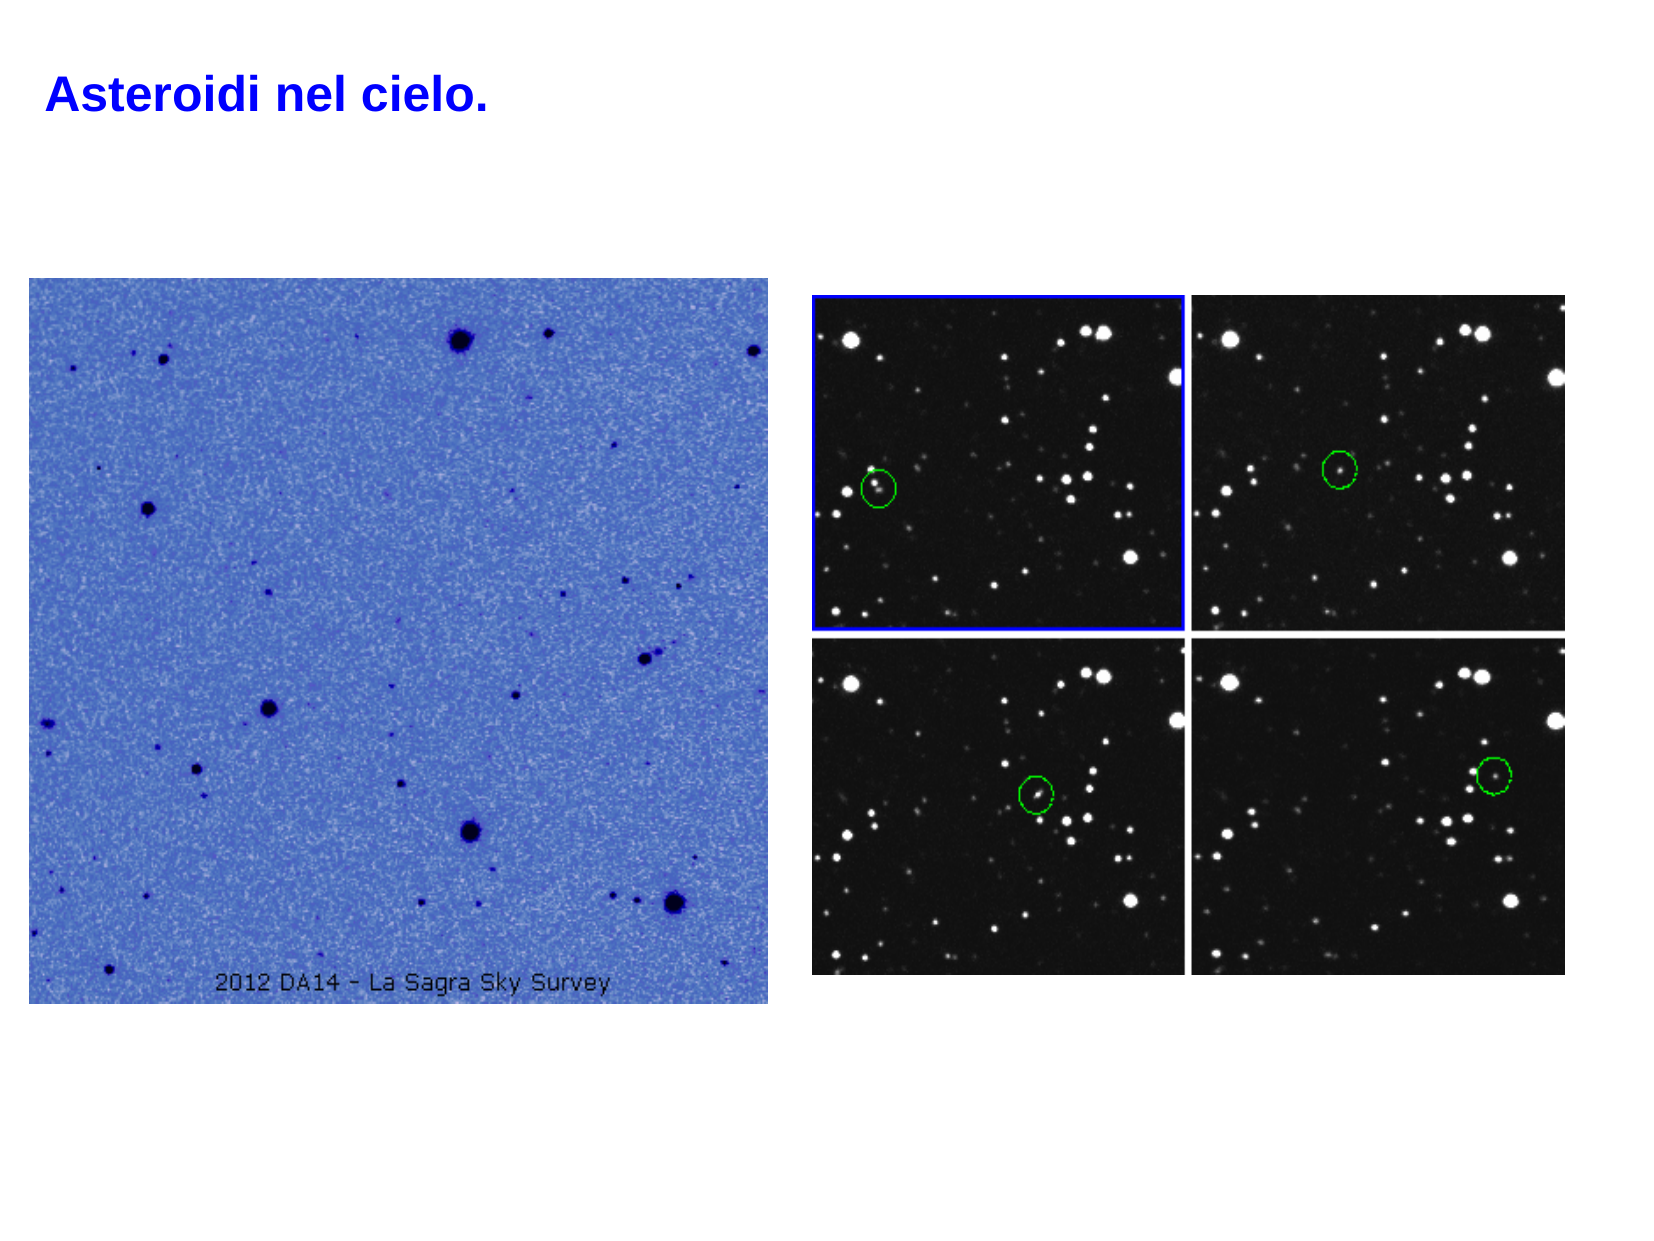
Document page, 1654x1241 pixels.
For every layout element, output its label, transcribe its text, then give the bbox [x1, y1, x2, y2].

text_box Asteroidi nel cielo. [29, 59, 1359, 130]
picture [29, 278, 768, 1004]
picture [812, 295, 1565, 975]
